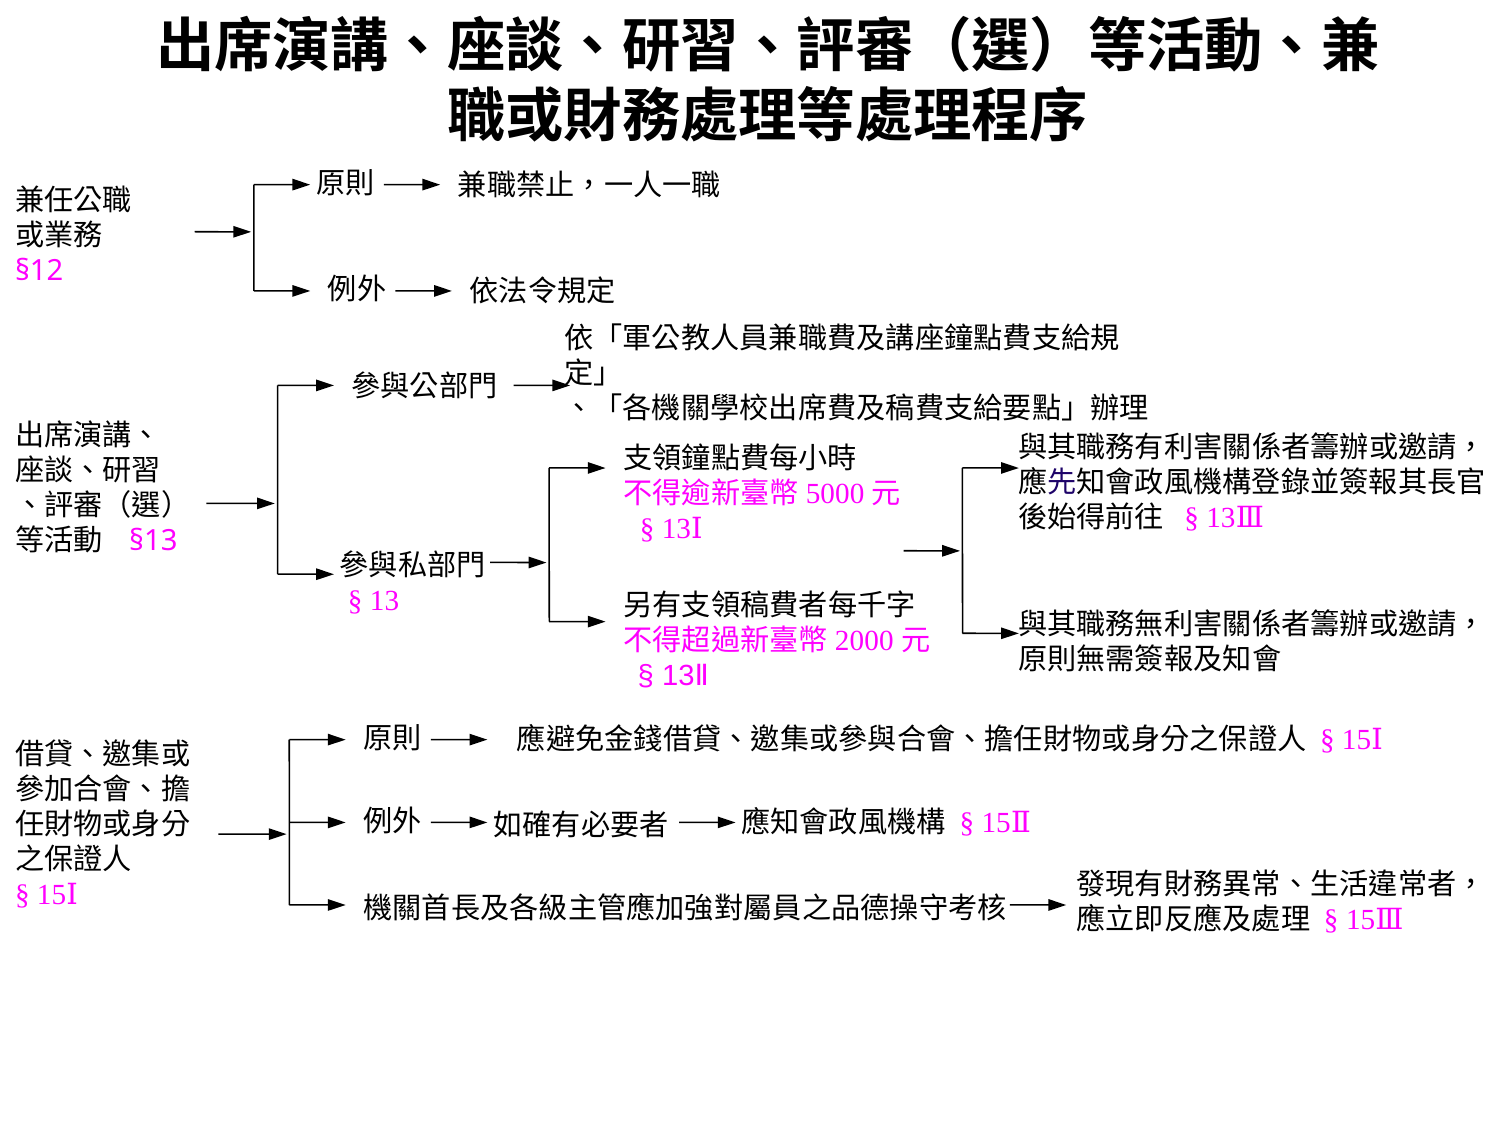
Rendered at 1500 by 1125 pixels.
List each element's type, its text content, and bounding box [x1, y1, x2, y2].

text_box 與其職務有利害關係者籌辦或邀請， 應先知會政風機構登錄並簽報其長官 後始得前往 § 13Ⅲ [1003, 421, 1500, 541]
text_box 參與公部門 [336, 359, 513, 409]
text_box 與其職務無利害關係者籌辦或邀請， 原則無需簽報及知會 [1003, 598, 1500, 683]
text_box 例外 [313, 263, 402, 313]
text_box 出席演講、座談、研習、評審（選）等活動、兼職或財務處理等處理程序 [136, 0, 1400, 155]
text_box 發現有財務異常、生活違常者， 應立即反應及處理 § 15Ⅲ [1061, 858, 1500, 943]
text_box 另有支領稿費者每千字 不得超過新臺幣2000元 § 13Ⅱ [608, 579, 945, 699]
text_box 依「軍公教人員兼職費及講座鐘點費支給規定」 、「各機關學校出席費及稿費支給要點」辦理 [549, 312, 1192, 432]
text_box 借貸、邀集或參加合會、擔任財物或身分之保證人 § 15Ⅰ [0, 728, 230, 918]
text_box 出席演講、 座談、研習 、評審（選） 等活動 §13 [0, 409, 219, 564]
text_box 兼任公職 或業務 §12 [0, 174, 183, 294]
text_box 應避免金錢借貸、邀集或參與合會、擔任財物或身分之保證人 § 15Ⅰ [502, 704, 1409, 764]
text_box 如確有必要者 [478, 799, 684, 849]
text_box 應知會政風機構 § 15Ⅱ [726, 787, 1057, 847]
text_box 機關首長及各級主管應加強對屬員之品德操守考核 [348, 881, 1022, 932]
text_box 兼職禁止，一人一職 [443, 159, 736, 209]
text_box 支領鐘點費每小時 不得逾新臺幣5000元 § 13Ⅰ [608, 432, 944, 552]
text_box 參與私部門 § 13 [325, 539, 501, 624]
text_box 依法令規定 [455, 265, 631, 315]
text_box 原則 [301, 157, 390, 207]
text_box 例外 [348, 794, 437, 845]
text_box 原則 [348, 712, 437, 762]
